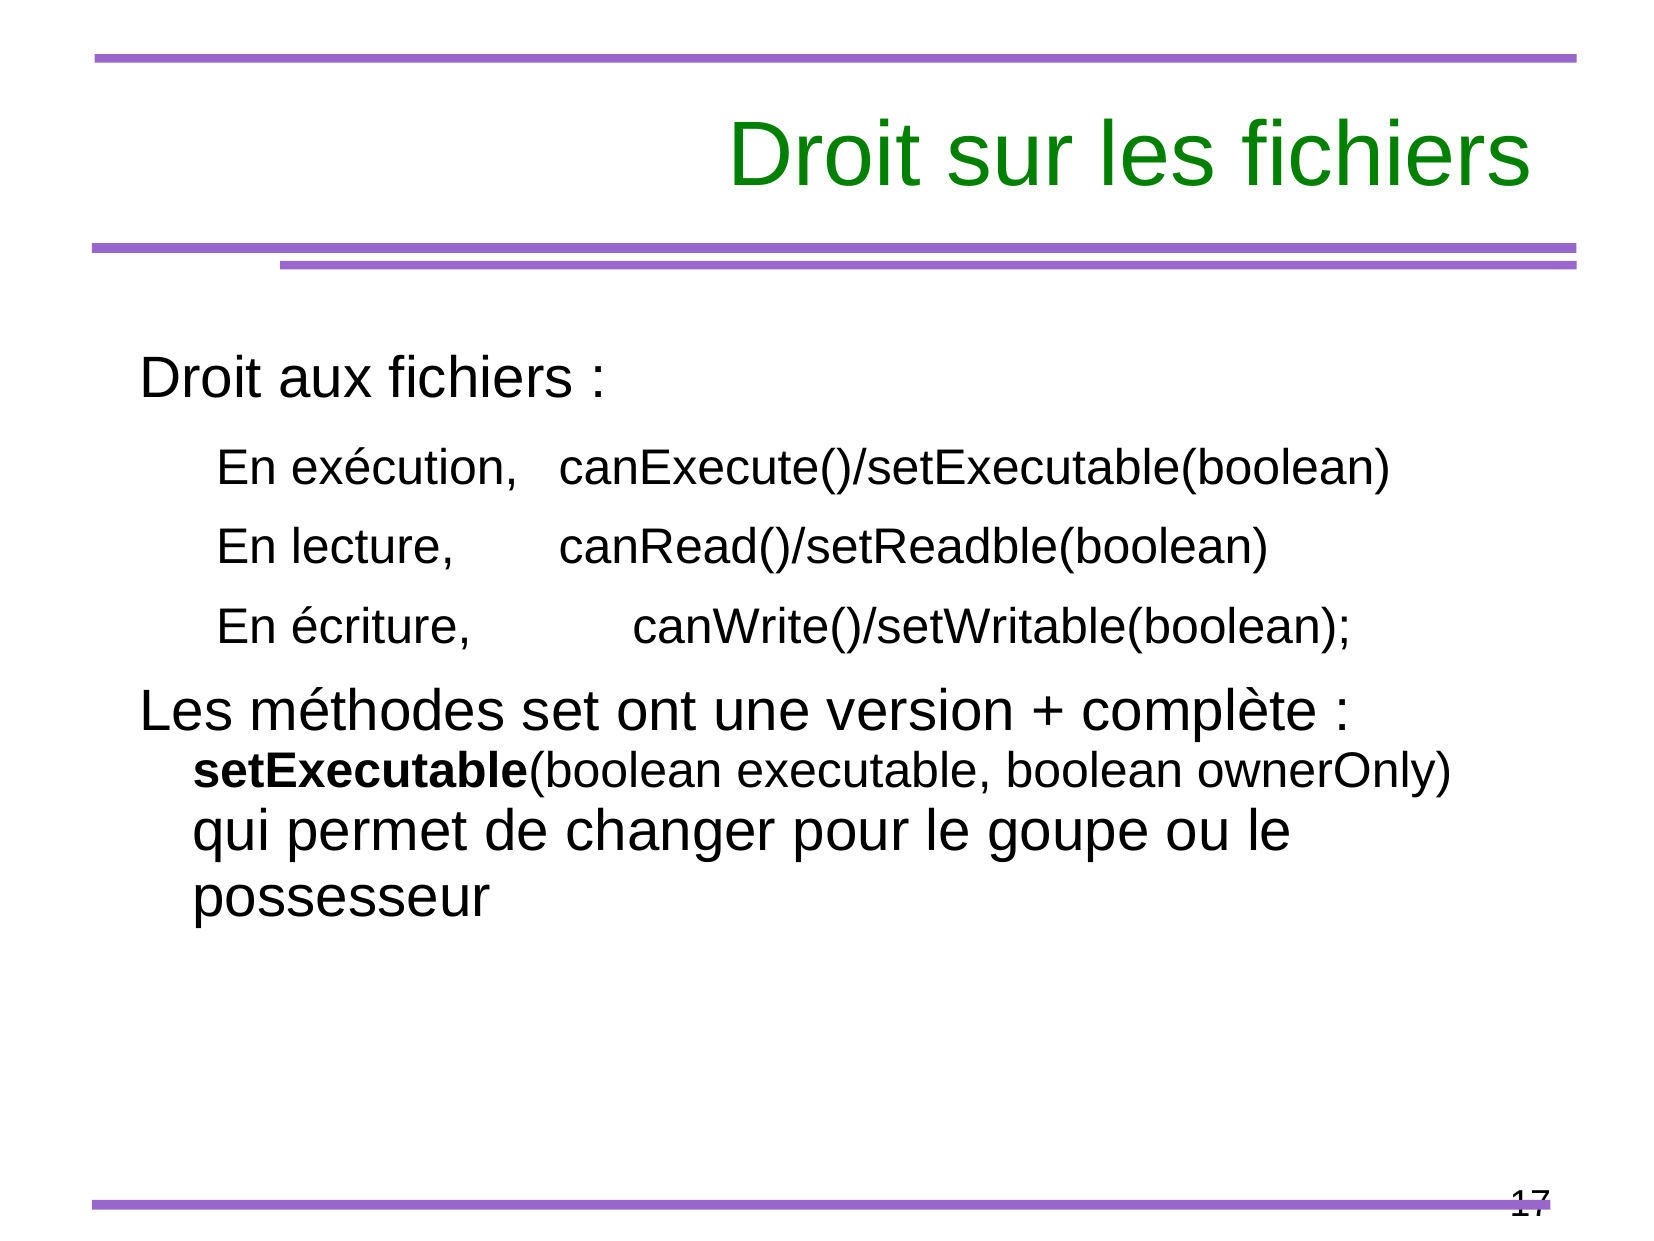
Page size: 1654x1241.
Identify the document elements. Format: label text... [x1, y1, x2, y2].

title Droit sur les fichiers [121, 49, 1534, 257]
list Droit aux fichiers : En exécution, canExecute()/setExecutable(boolean) En lecture, canRead()/setReadble(boolean) En écriture, canWrite()/setWritable(boolean); Les méthodes set ont une version + complète : setExecutable(boolean executable, boolean ownerOnly) qui permet de changer pour le goupe ou le possesseur [121, 344, 1534, 1127]
